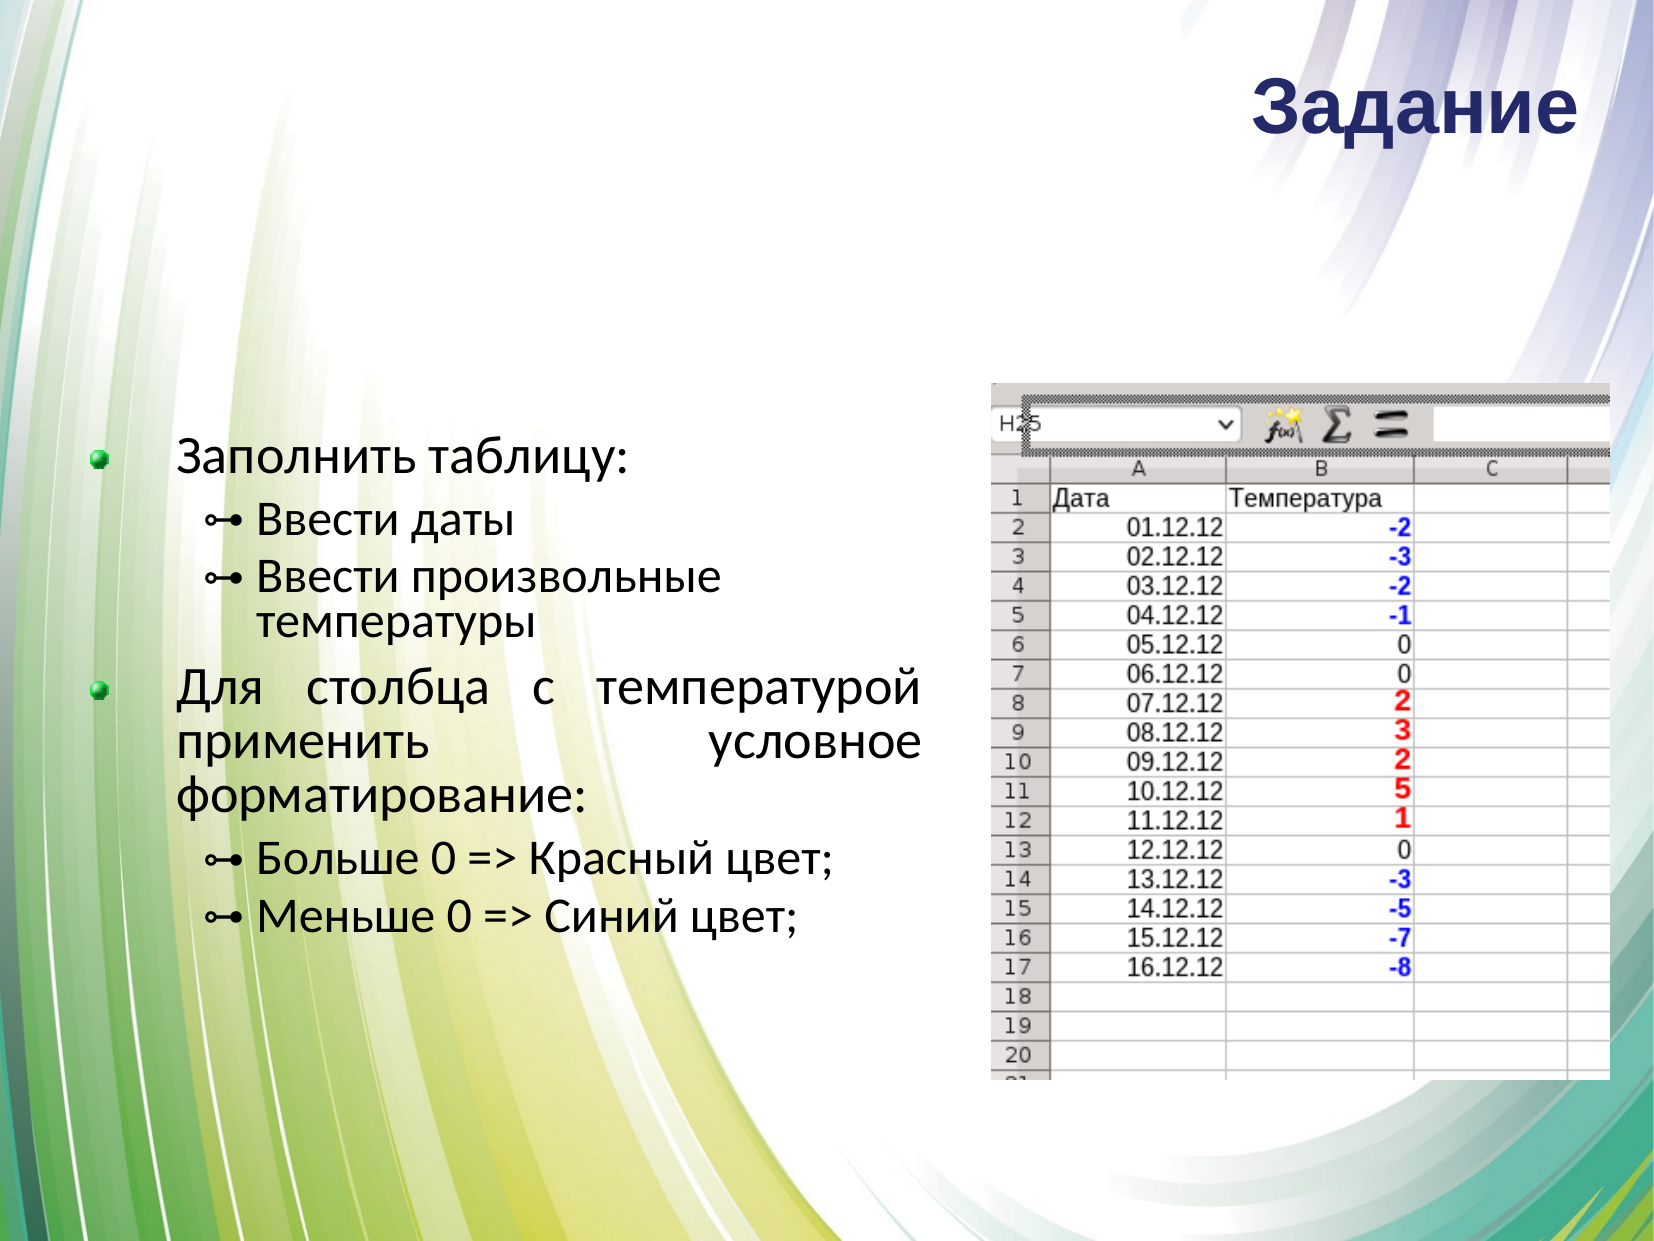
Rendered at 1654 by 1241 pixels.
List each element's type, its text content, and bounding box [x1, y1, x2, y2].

text_box Задание [97, 34, 1595, 178]
picture [0, 0, 1654, 1241]
text_box Заполнить таблицу: Ввести даты Ввести произвольные температуры Для столбца с температурой применить условное форматирование: Больше 0 => Красный цвет; Меньше 0 => Синий цвет; [75, 425, 939, 1108]
